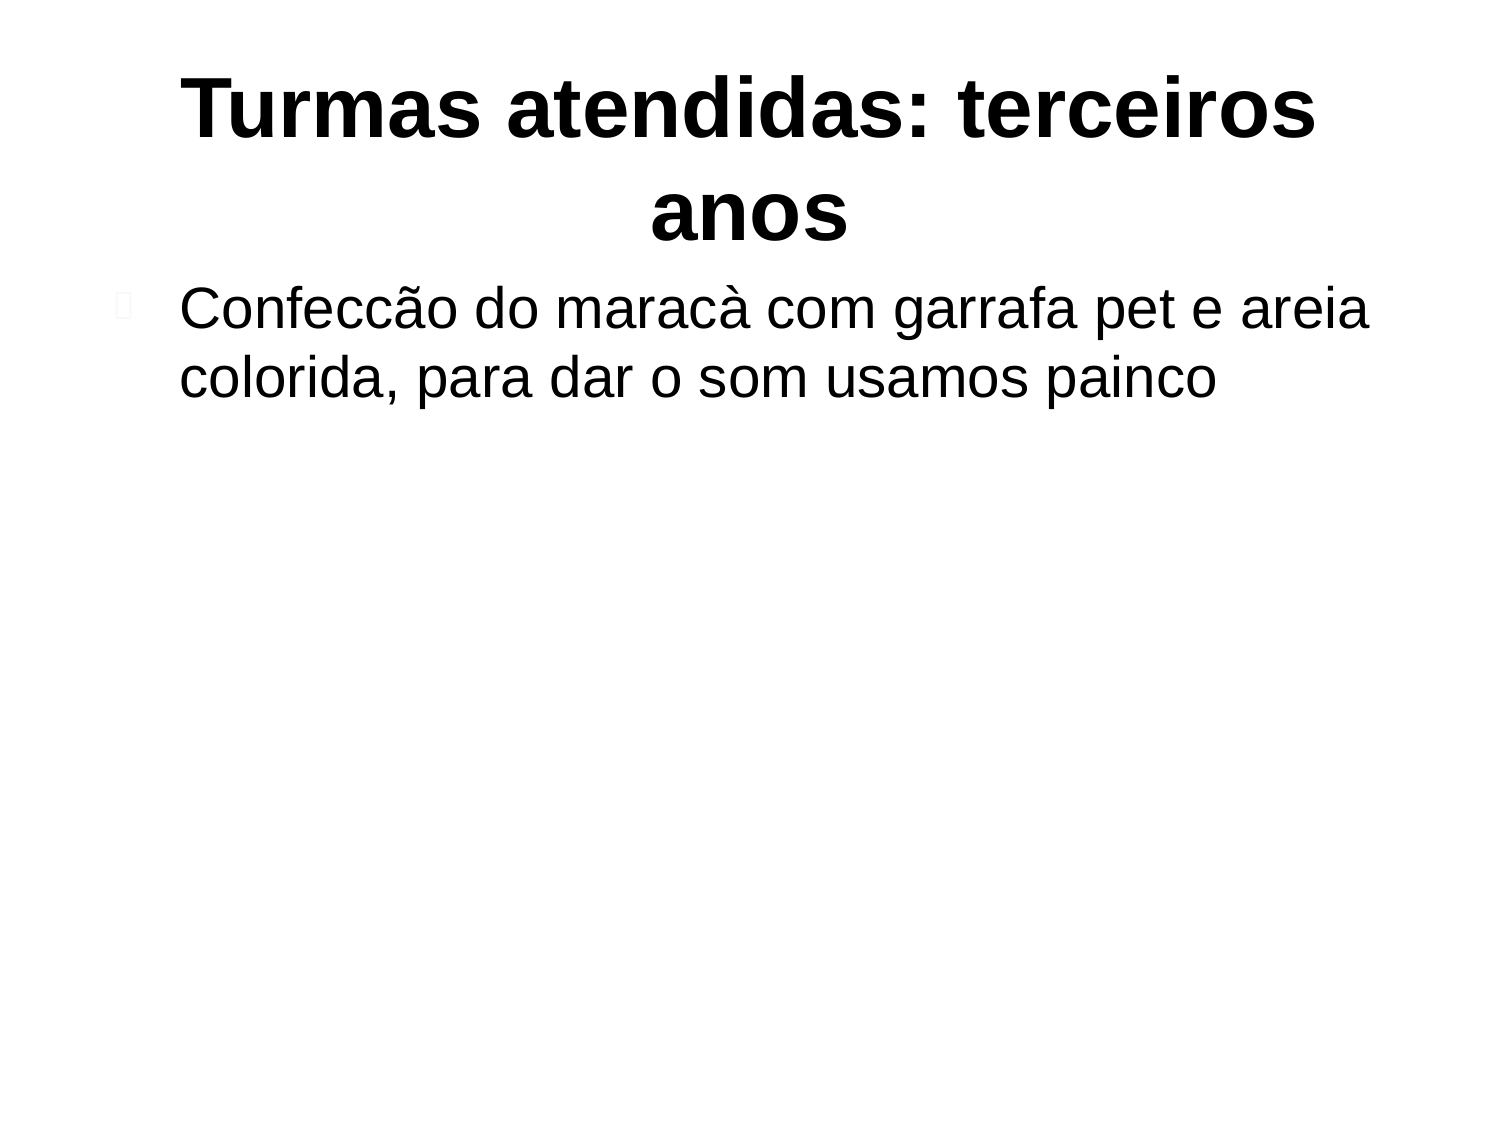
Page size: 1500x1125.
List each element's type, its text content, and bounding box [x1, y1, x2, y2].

list Confeccão do maracà com garrafa pet e areia colorida, para dar o som usamos painco [75, 262, 1425, 1035]
title Turmas atendidas: terceiros anos [75, 45, 1425, 233]
